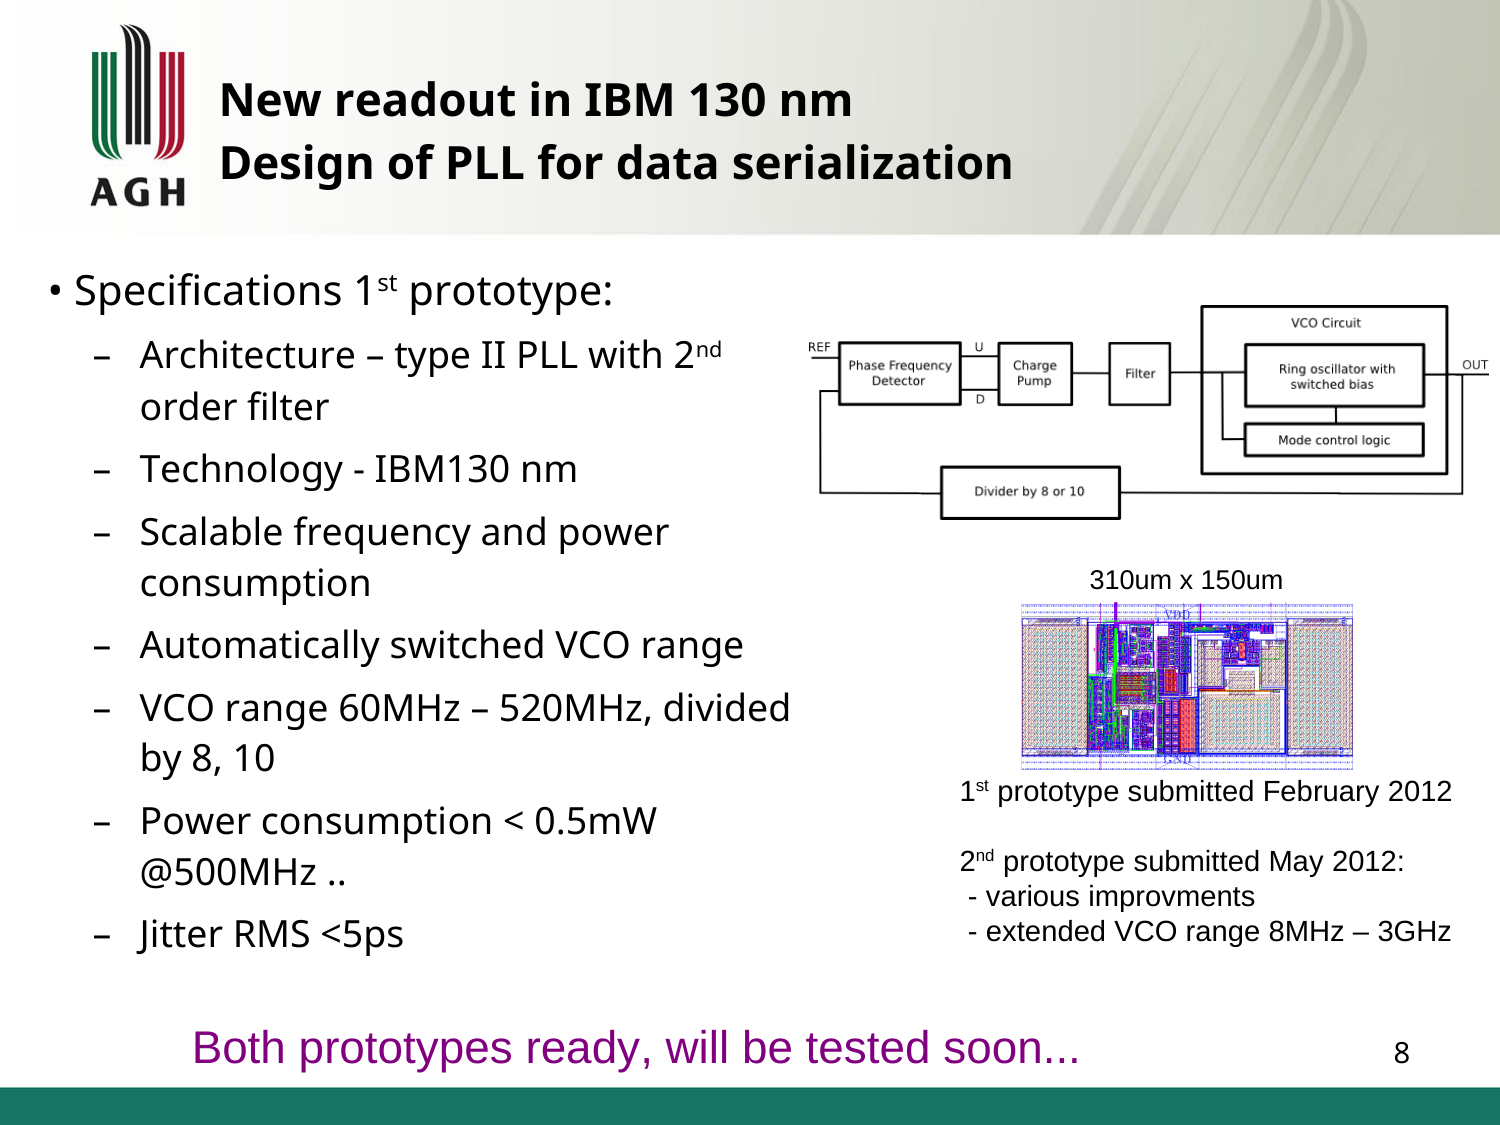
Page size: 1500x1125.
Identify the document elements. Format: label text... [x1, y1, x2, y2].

text_box 1st prototype submitted February 2012 2nd prototype submitted May 2012: - various improvments - extended VCO range 8MHz – 3GHz [944, 765, 1483, 955]
picture [0, 0, 1500, 1125]
title New readout in IBM 130 nm Design of PLL for data serialization [218, 53, 1500, 208]
text_box 310um x 150um [1074, 555, 1298, 603]
text_box Both prototypes ready, will be tested soon... [177, 1009, 1097, 1080]
list Specifications 1st prototype: Architecture – type II PLL with 2nd order filter Technology - IBM130 nm Scalable frequency and power consumption Automatically switched VCO range VCO range 60MHz – 520MHz, divided by 8, 10 Power consumption < 0.5mW @500MHz .. Jitter RMS <5ps [17, 260, 798, 892]
